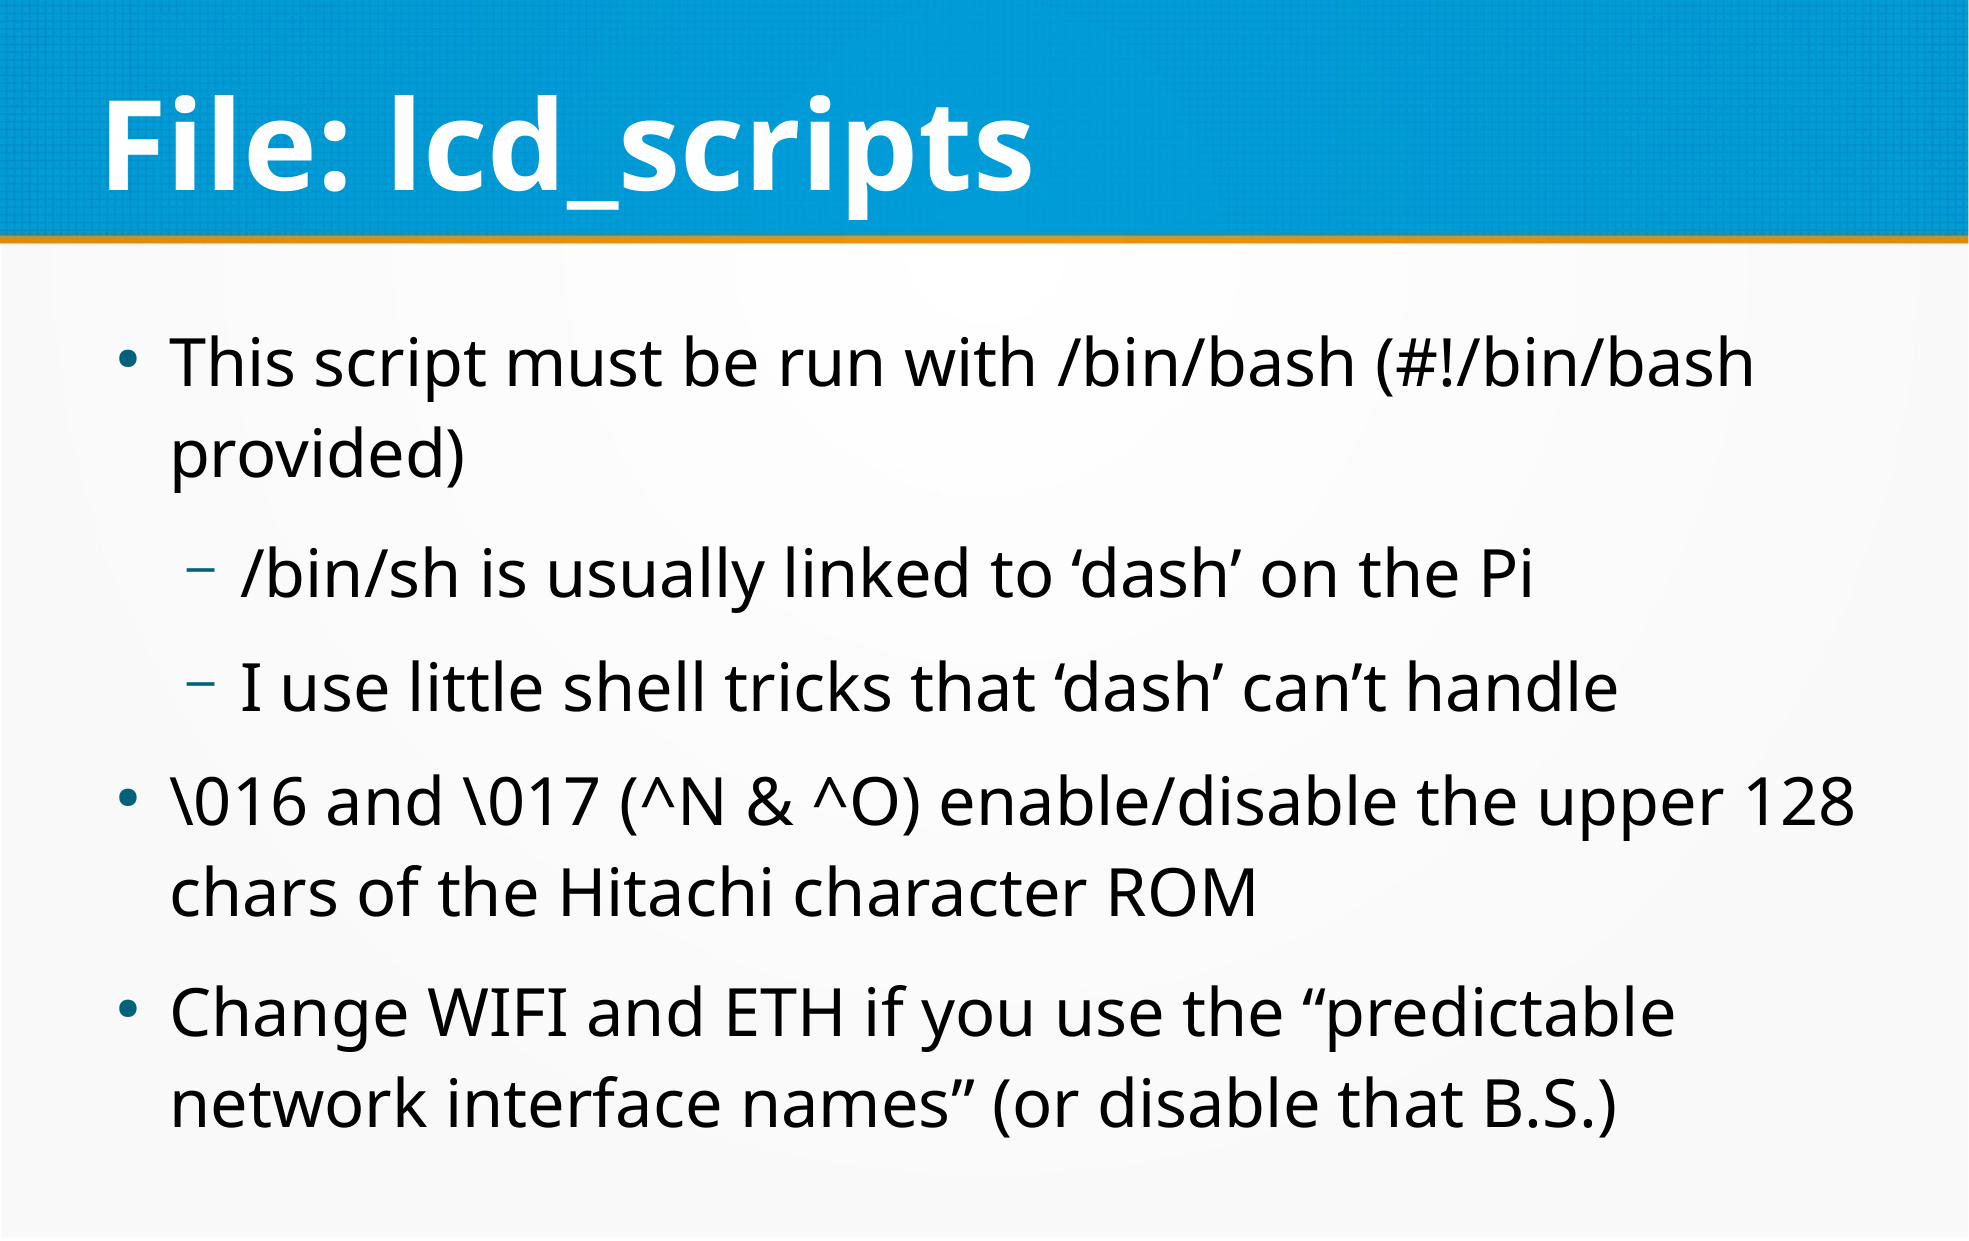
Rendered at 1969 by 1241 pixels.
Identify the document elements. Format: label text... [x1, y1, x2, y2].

list This script must be run with /bin/bash (#!/bin/bash provided) /bin/sh is usually linked to ‘dash’ on the Pi I use little shell tricks that ‘dash’ can’t handle \016 and \017 (^N & ^O) enable/disable the upper 128 chars of the Hitachi character ROM Change WIFI and ETH if you use the “predictable network interface names” (or disable that B.S.) [98, 315, 1861, 1147]
title File: lcd_scripts [98, 19, 1870, 227]
picture [0, 233, 1969, 1241]
